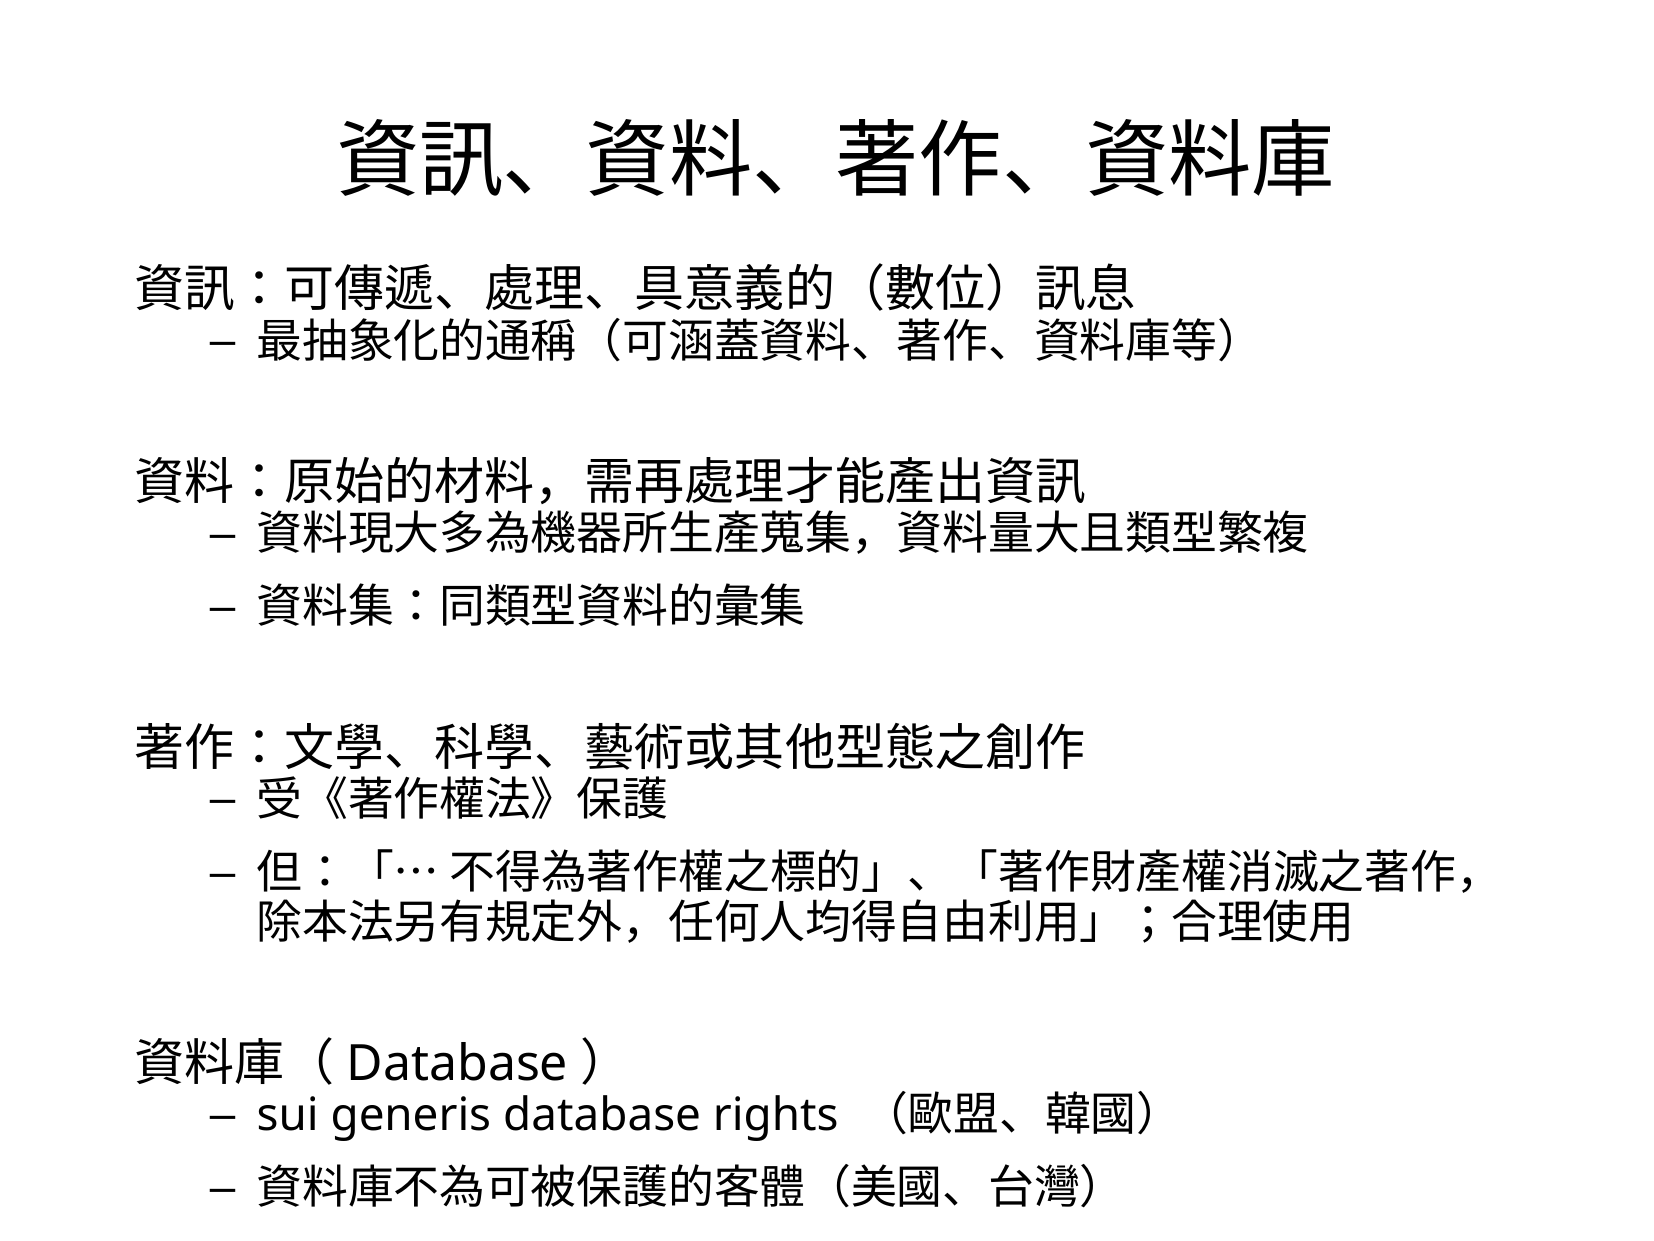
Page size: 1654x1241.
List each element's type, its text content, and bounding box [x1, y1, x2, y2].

title 資訊、資料、著作、資料庫 [118, 53, 1524, 260]
list 資訊：可傳遞、處理、具意義的（數位）訊息 最抽象化的通稱（可涵蓋資料、著作、資料庫等） 資料：原始的材料，需再處理才能產出資訊 資料現大多為機器所生產蒐集，資料量大且類型繁複 資料集：同類型資料的彙集 著作：文學、科學、藝術或其他型態之創作 受《著作權法》保護 但：「… 不得為著作權之標的」、「著作財產權消滅之著作，除本法另有規定外，任何人均得自由利用」；合理使用 資料庫（Database） sui generis database rights （歐盟、韓國） 資料庫不為可被保護的客體（美國、台灣） [119, 256, 1540, 1222]
